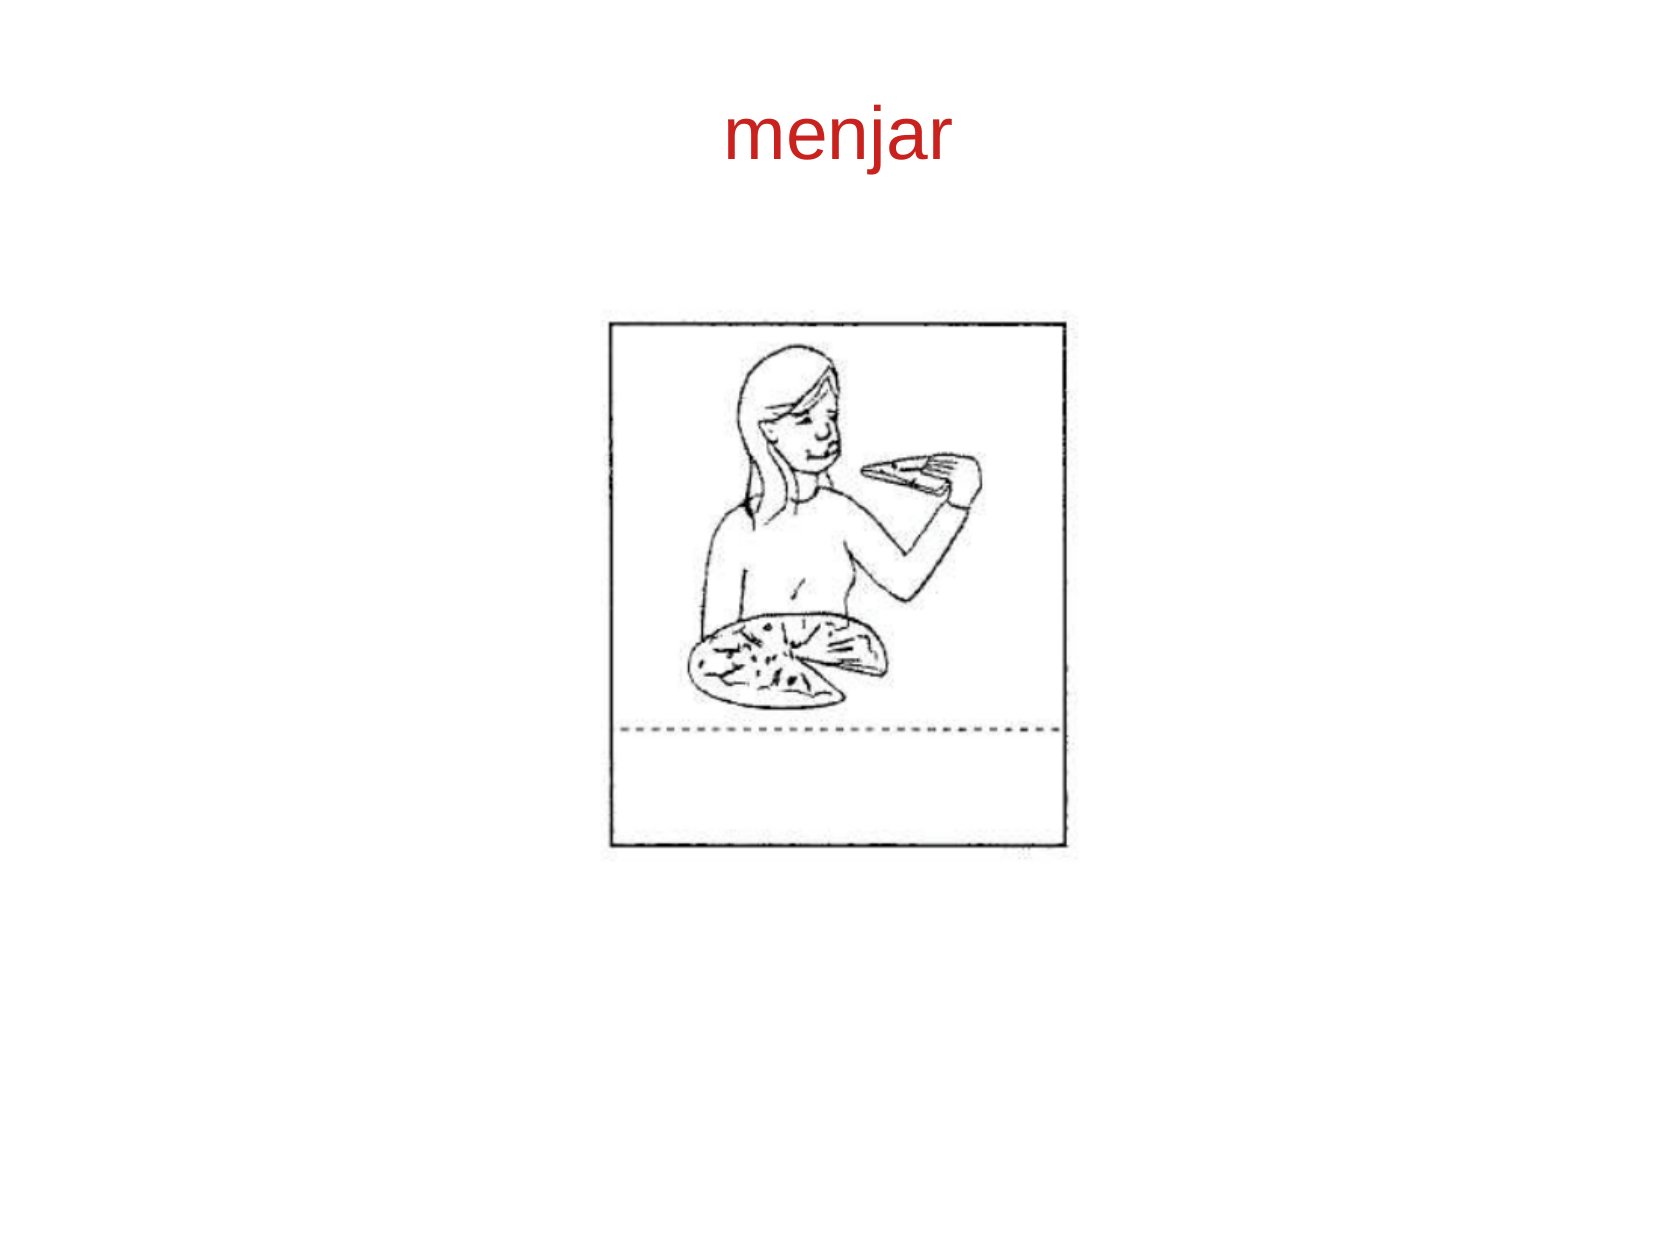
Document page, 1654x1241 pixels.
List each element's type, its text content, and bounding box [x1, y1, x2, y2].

text_box menjar [389, 58, 1288, 201]
picture [581, 291, 1094, 873]
